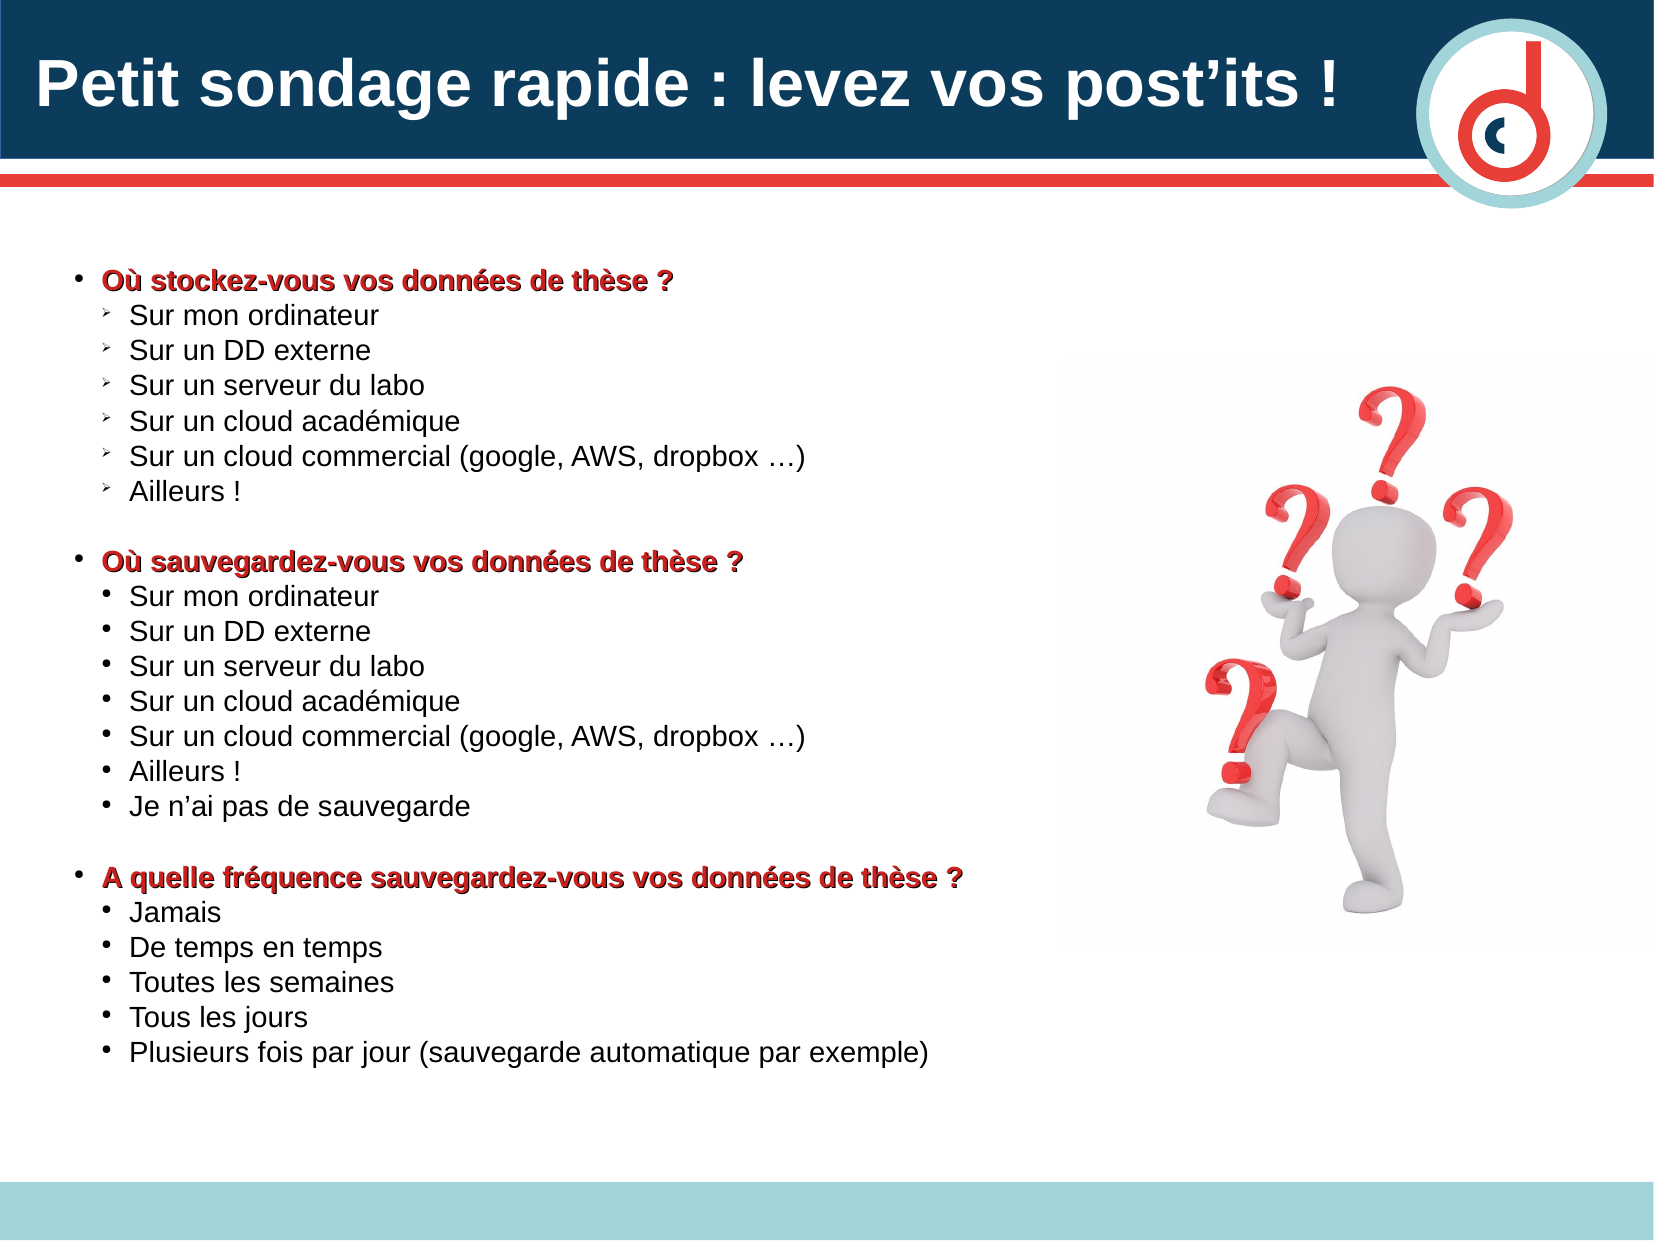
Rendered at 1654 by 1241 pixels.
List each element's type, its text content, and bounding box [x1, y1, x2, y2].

title Petit sondage rapide : levez vos post’its ! [35, 11, 1430, 159]
picture [1062, 354, 1654, 945]
text_box Où stockez-vous vos données de thèse ? Sur mon ordinateur Sur un DD externe Sur un serveur du labo Sur un cloud académique Sur un cloud commercial (google, AWS, dropbox …) Ailleurs ! Où sauvegardez-vous vos données de thèse ? Sur mon ordinateur Sur un DD externe Sur un serveur du labo Sur un cloud académique Sur un cloud commercial (google, AWS, dropbox …) Ailleurs ! Je n’ai pas de sauvegarde A quelle fréquence sauvegardez-vous vos données de thèse ? Jamais De temps en temps Toutes les semaines Tous les jours Plusieurs fois par jour (sauvegarde automatique par exemple) [59, 254, 1595, 1152]
